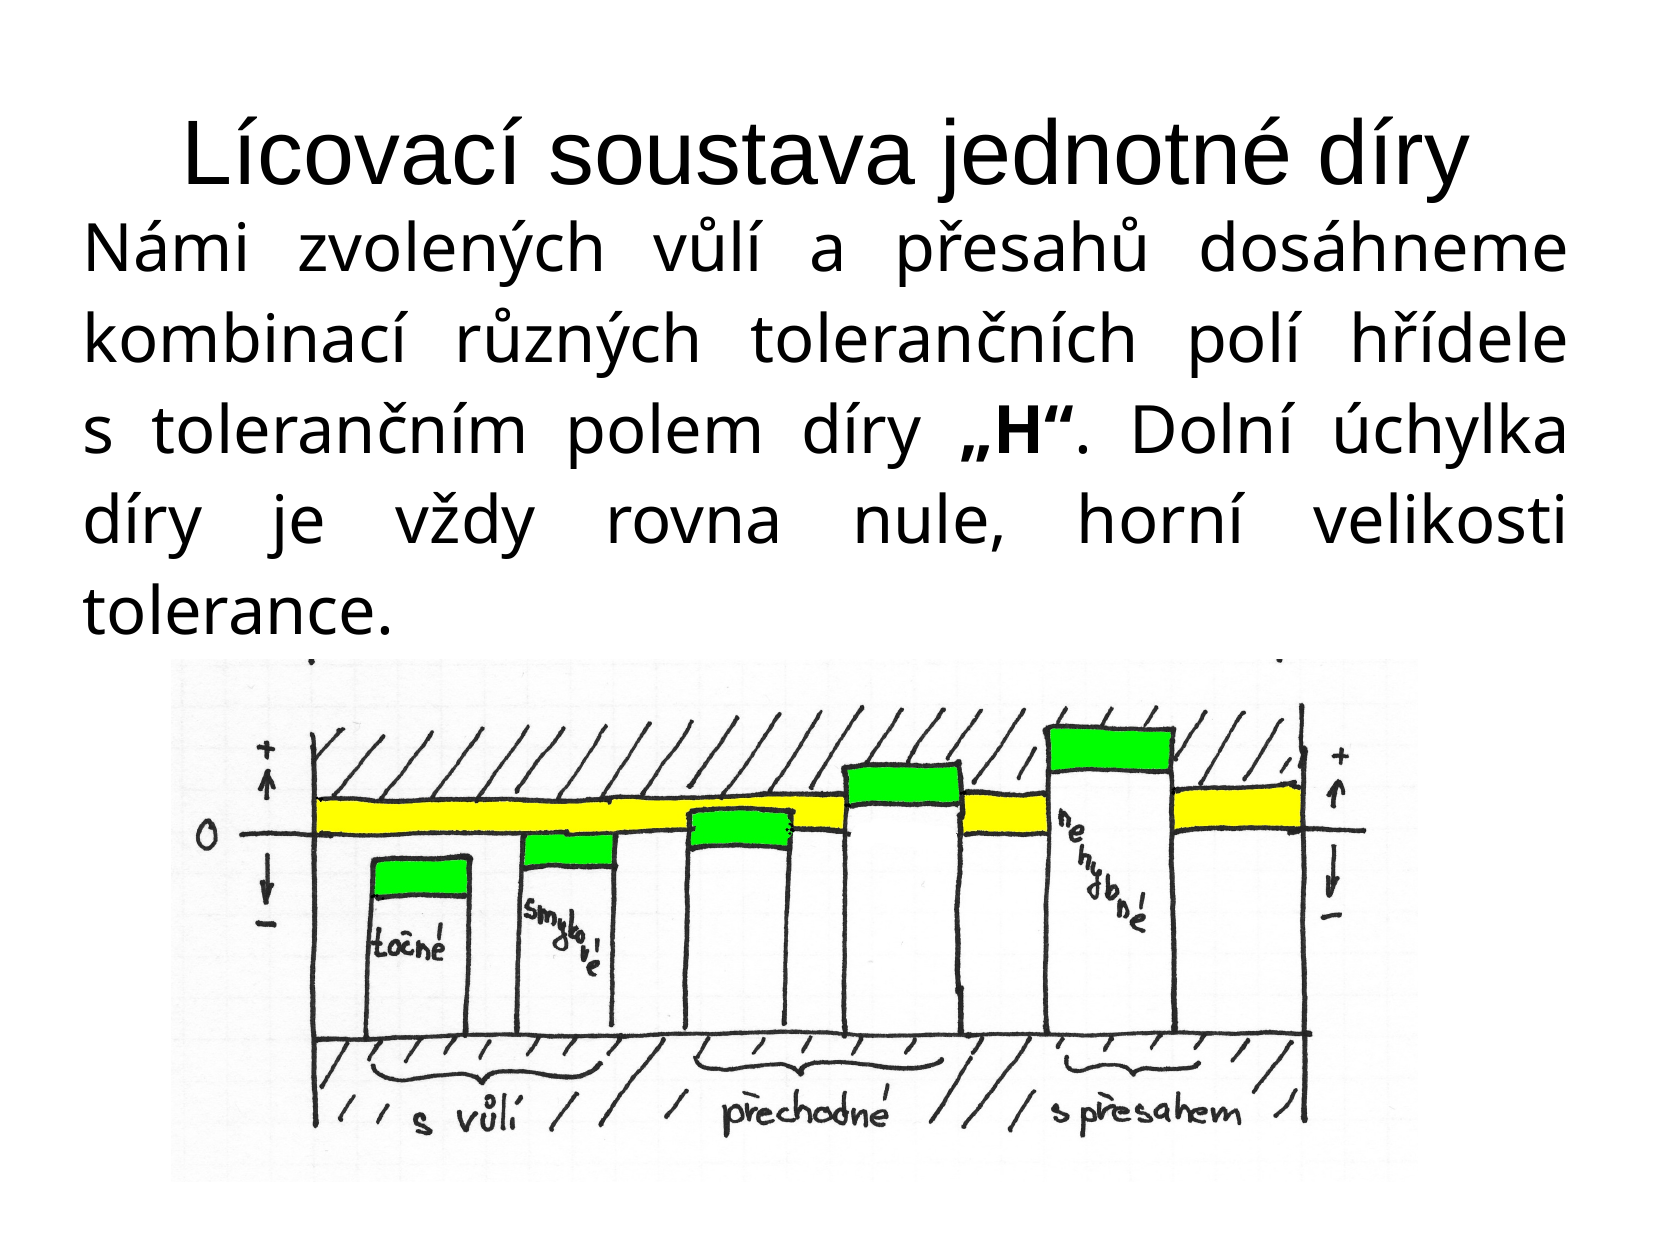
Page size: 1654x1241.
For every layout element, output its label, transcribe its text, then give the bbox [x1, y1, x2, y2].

title Lícovací soustava jednotné díry [82, 49, 1571, 257]
subtitle Námi zvolených vůlí a přesahů dosáhneme kombinací různých tolerančních polí hřídele s tolerančním polem díry „H“. Dolní úchylka díry je vždy rovna nule, horní velikosti tolerance. [82, 290, 1571, 1109]
picture [171, 659, 1418, 1182]
